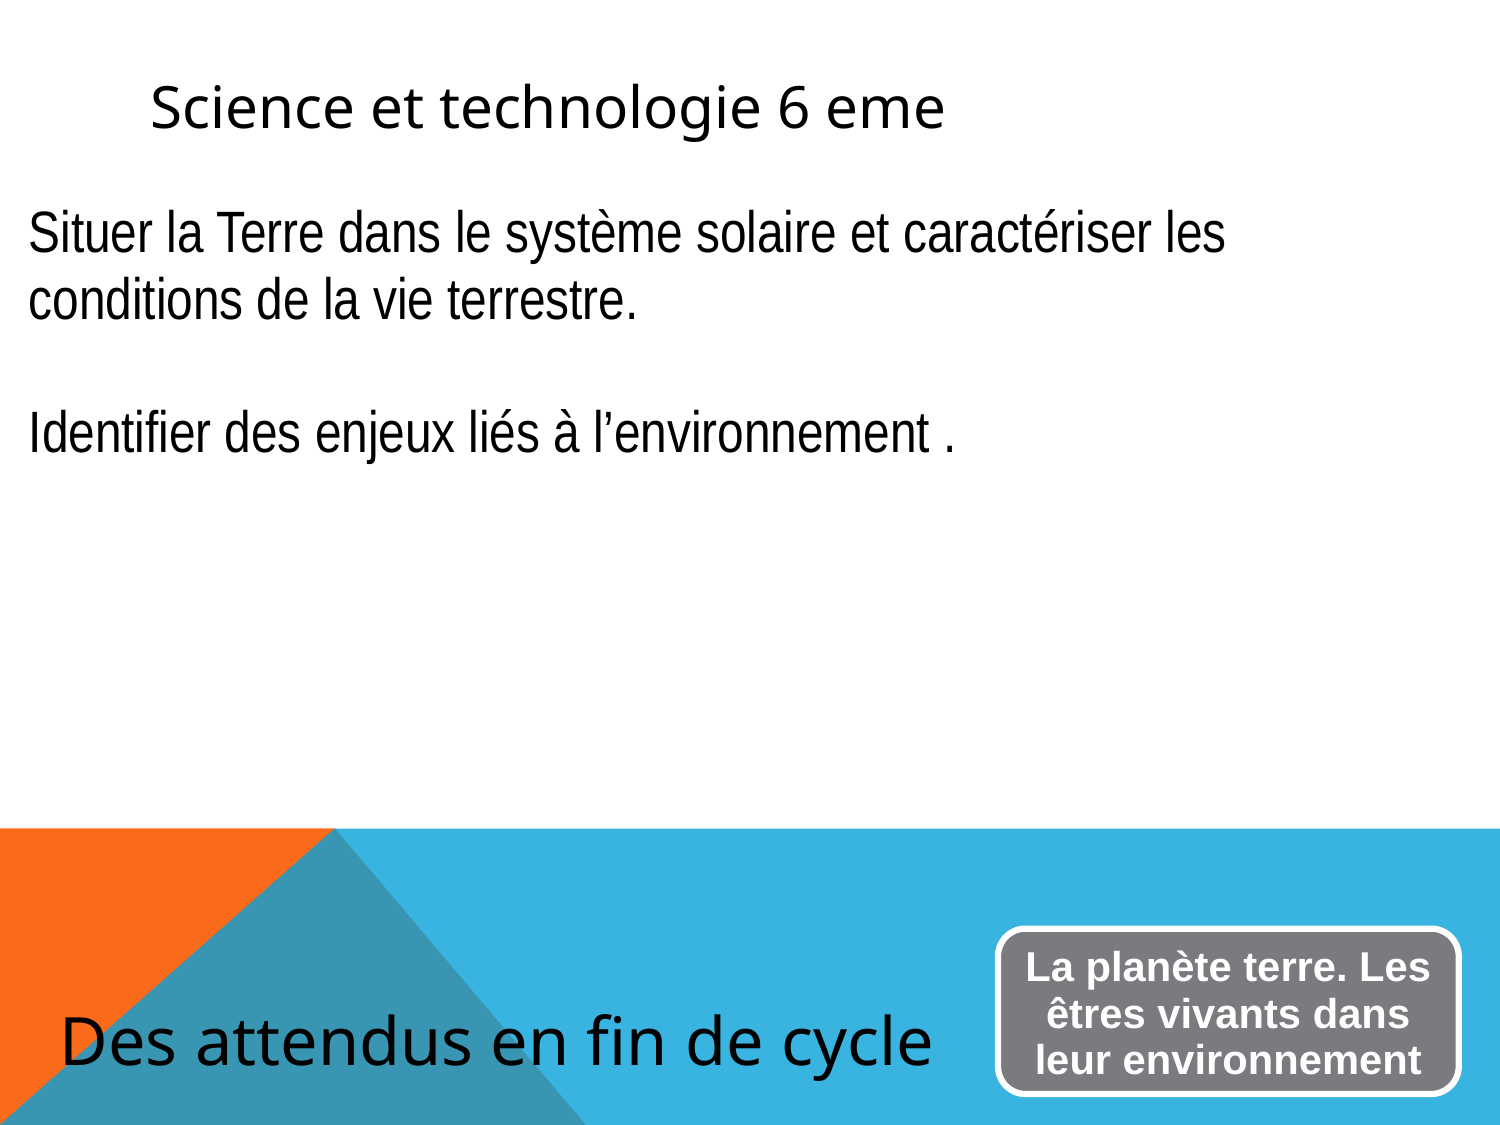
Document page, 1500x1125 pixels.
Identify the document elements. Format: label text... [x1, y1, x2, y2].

text_box Situer la Terre dans le système solaire et caractériser les conditions de la vie terrestre. Identifier des enjeux liés à l’environnement . [14, 190, 1424, 473]
text_box La planète terre. Les êtres vivants dans leur environnement [998, 928, 1459, 1094]
text_box Des attendus en fin de cycle [44, 986, 951, 1092]
text_box Science et technologie 6 eme [135, 58, 1370, 149]
